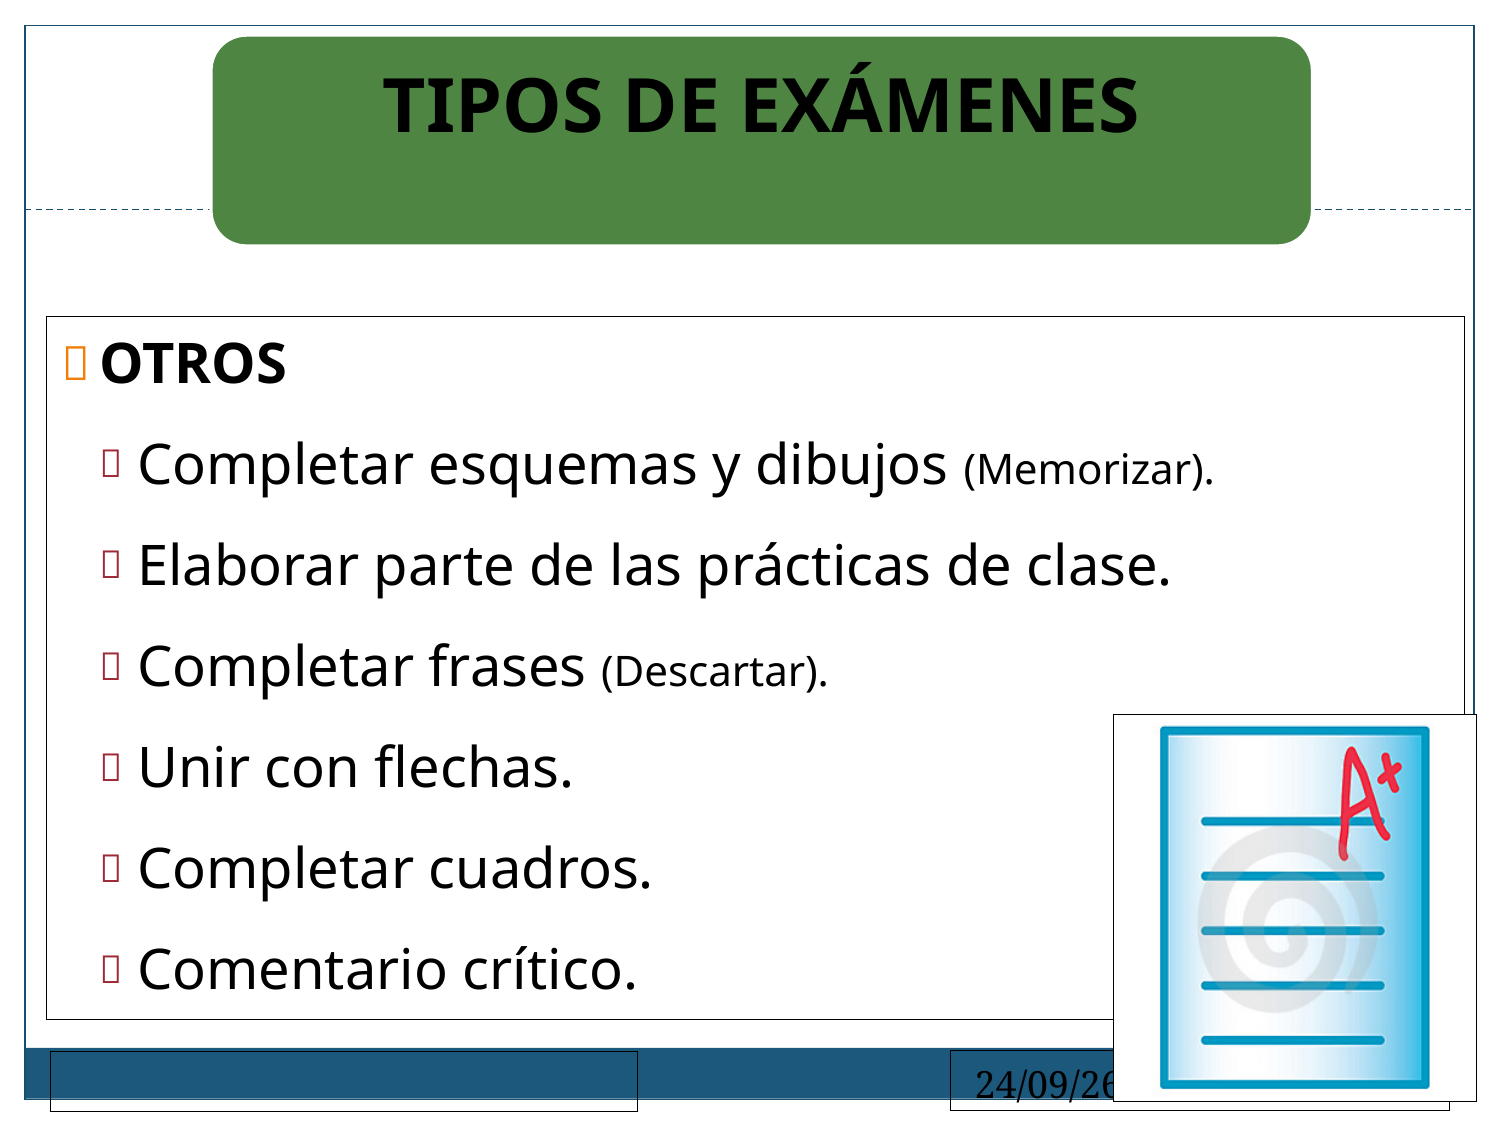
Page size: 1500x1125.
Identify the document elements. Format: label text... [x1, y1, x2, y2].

text_box TIPOS DE EXÁMENES [210, 35, 1313, 247]
list OTROS Completar esquemas y dibujos (Memorizar). Elaborar parte de las prácticas de clase. Completar frases (Descartar). Unir con flechas. Completar cuadros. Comentario crítico. [46, 316, 1465, 1020]
picture [1113, 714, 1477, 1102]
